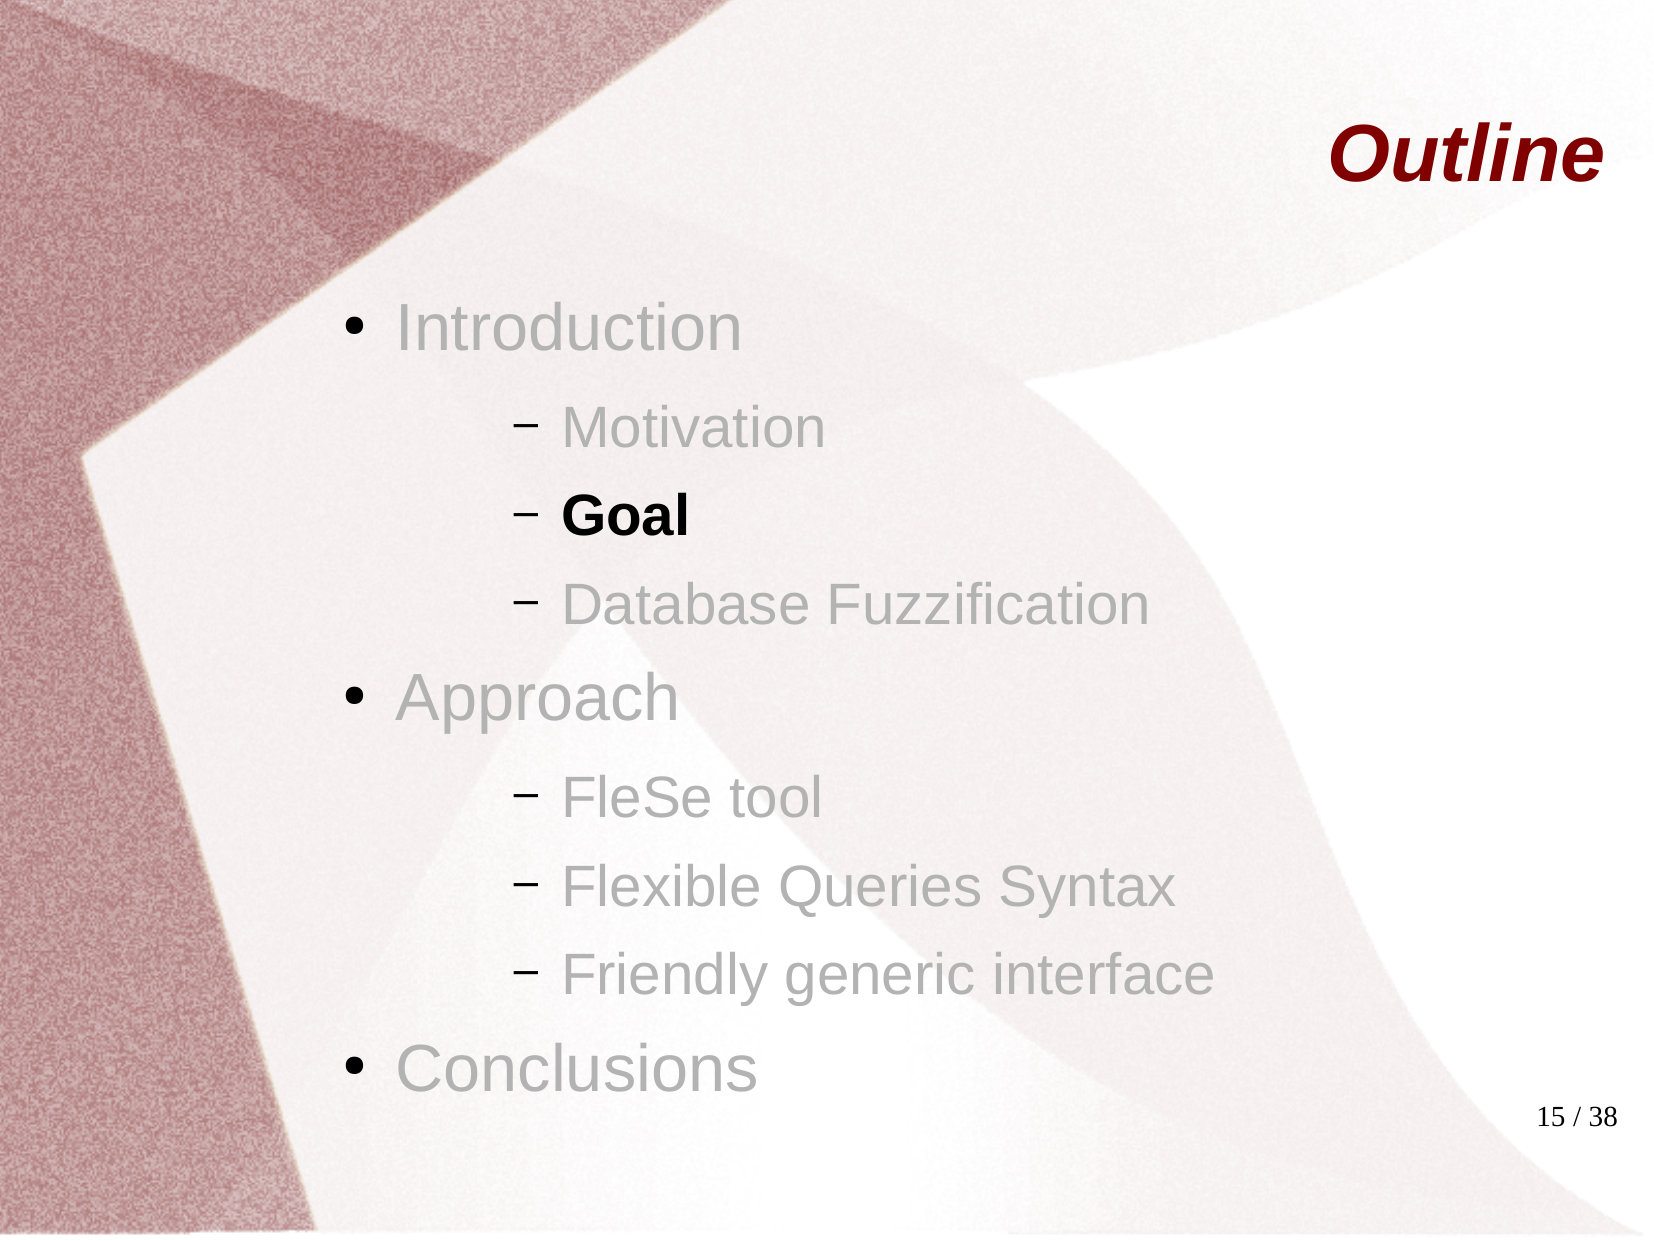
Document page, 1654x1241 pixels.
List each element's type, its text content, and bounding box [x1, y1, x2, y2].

list Introduction Motivation Goal Database Fuzzification Approach FleSe tool Flexible Queries Syntax Friendly generic interface Conclusions [324, 290, 1601, 1106]
title Outline [596, 49, 1607, 257]
picture [0, 0, 1654, 1241]
